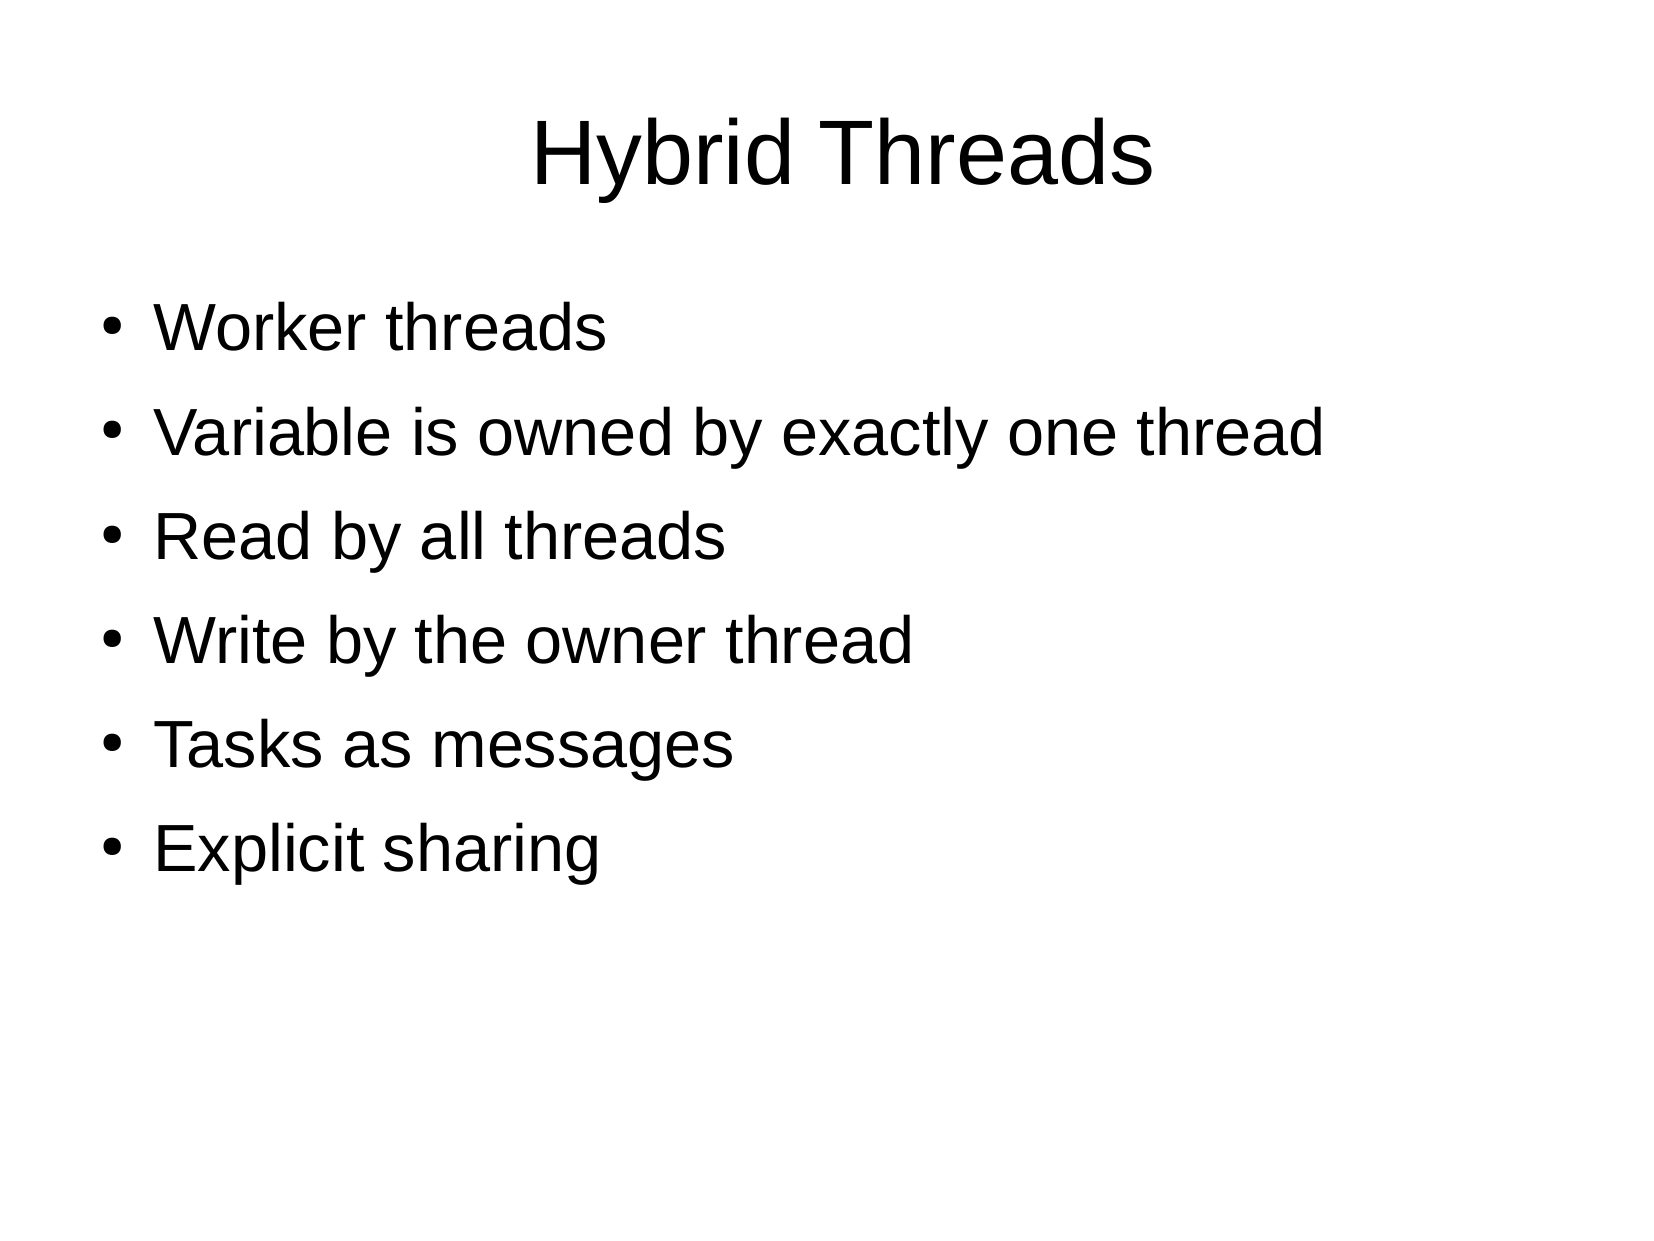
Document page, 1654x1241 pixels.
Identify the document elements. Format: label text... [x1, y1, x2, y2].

list Worker threads Variable is owned by exactly one thread Read by all threads Write by the owner thread Tasks as messages Explicit sharing [82, 290, 1571, 1109]
title Hybrid Threads [82, 49, 1571, 257]
